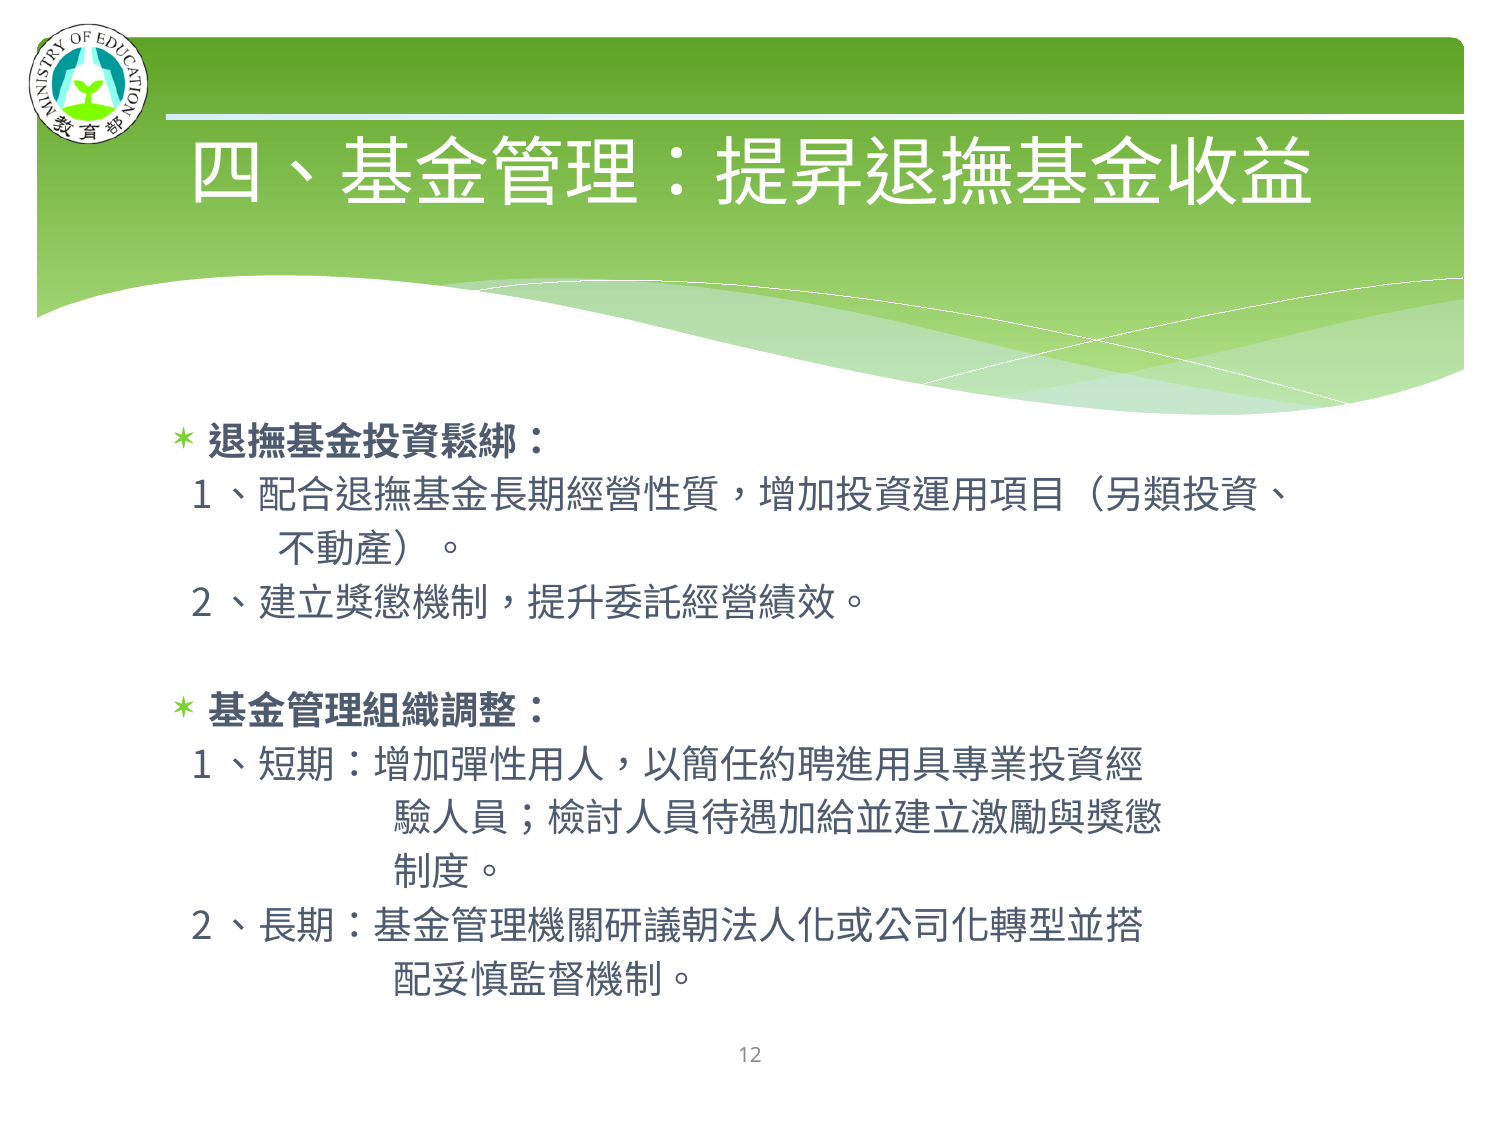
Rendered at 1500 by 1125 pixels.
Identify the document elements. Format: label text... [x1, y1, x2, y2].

list 退撫基金投資鬆綁： 1、配合退撫基金長期經營性質，增加投資運用項目（另類投資、 不動產）。 2、建立獎懲機制，提升委託經營績效。 基金管理組織調整： 1、短期：增加彈性用人，以簡任約聘進用具專業投資經 驗人員；檢討人員待遇加給並建立激勵與獎懲 制度。 2、長期：基金管理機關研議朝法人化或公司化轉型並搭 配妥慎監督機制。 [159, 408, 1447, 1024]
title 四、基金管理：提昇退撫基金收益 [76, 66, 1427, 272]
picture [27, 22, 149, 145]
slide_number <編號> [654, 1025, 846, 1086]
